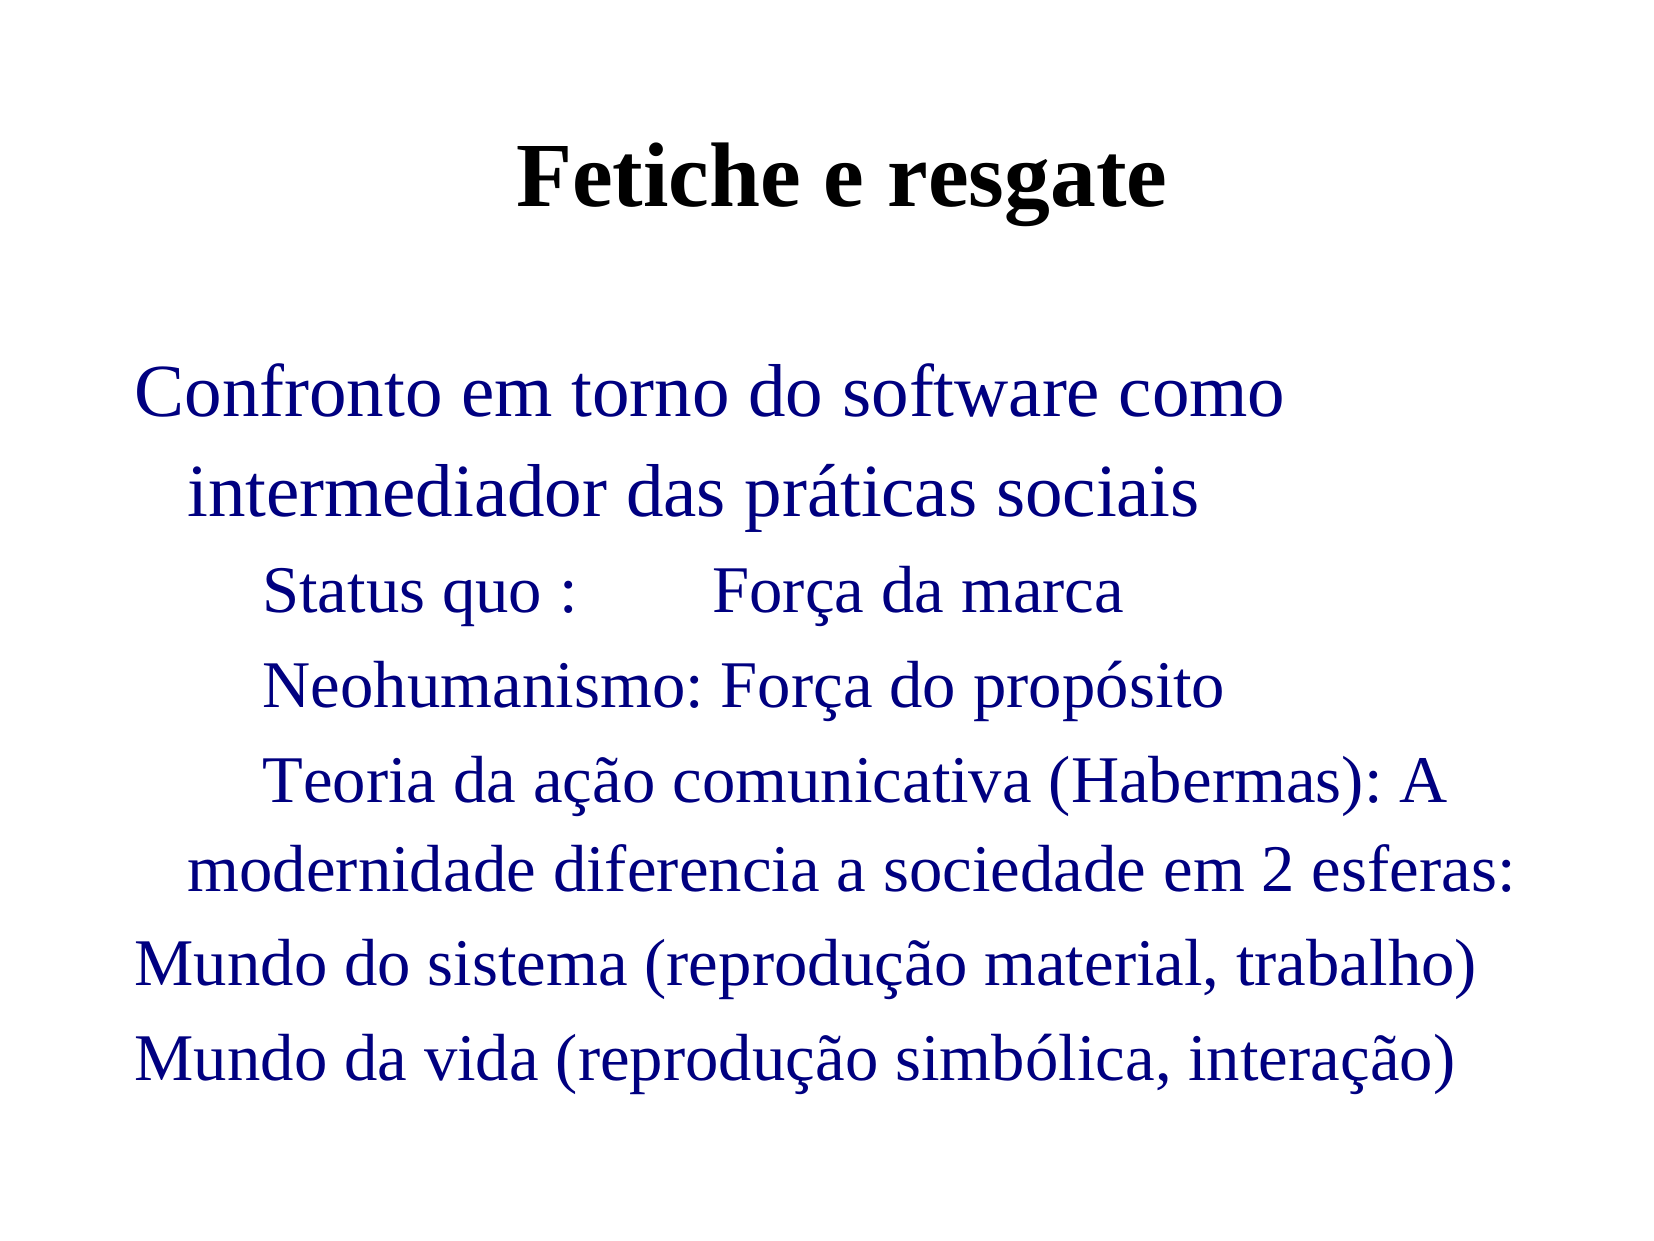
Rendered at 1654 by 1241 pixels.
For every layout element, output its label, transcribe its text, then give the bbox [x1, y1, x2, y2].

text_box Confronto em torno do software como intermediador das práticas sociais Status quo : Força da marca Neohumanismo: Força do propósito Teoria da ação comunicativa (Habermas): A modernidade diferencia a sociedade em 2 esferas: Mundo do sistema (reprodução material, trabalho) Mundo da vida (reprodução simbólica, interação) [125, 333, 1546, 1079]
title Fetiche e resgate [204, 81, 1480, 269]
